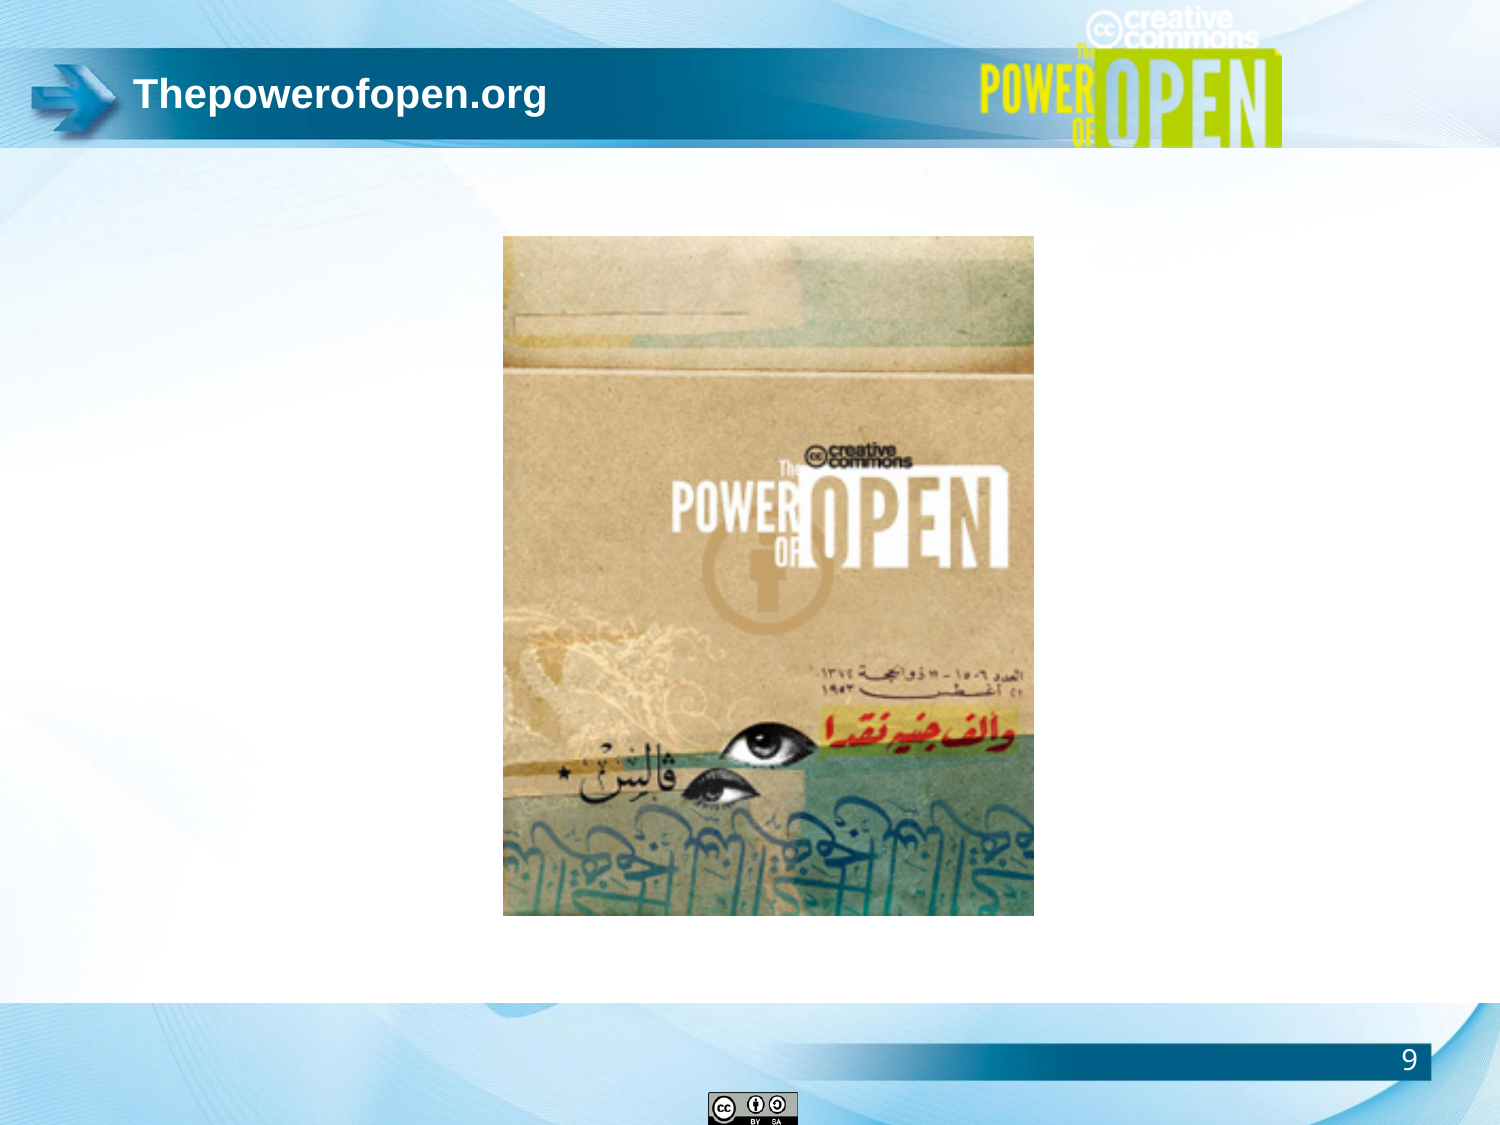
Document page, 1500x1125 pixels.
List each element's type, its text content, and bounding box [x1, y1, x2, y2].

text_box <número> [1082, 1031, 1433, 1092]
text_box Thepowerofopen.org [118, 59, 563, 124]
picture [0, 0, 1500, 1125]
